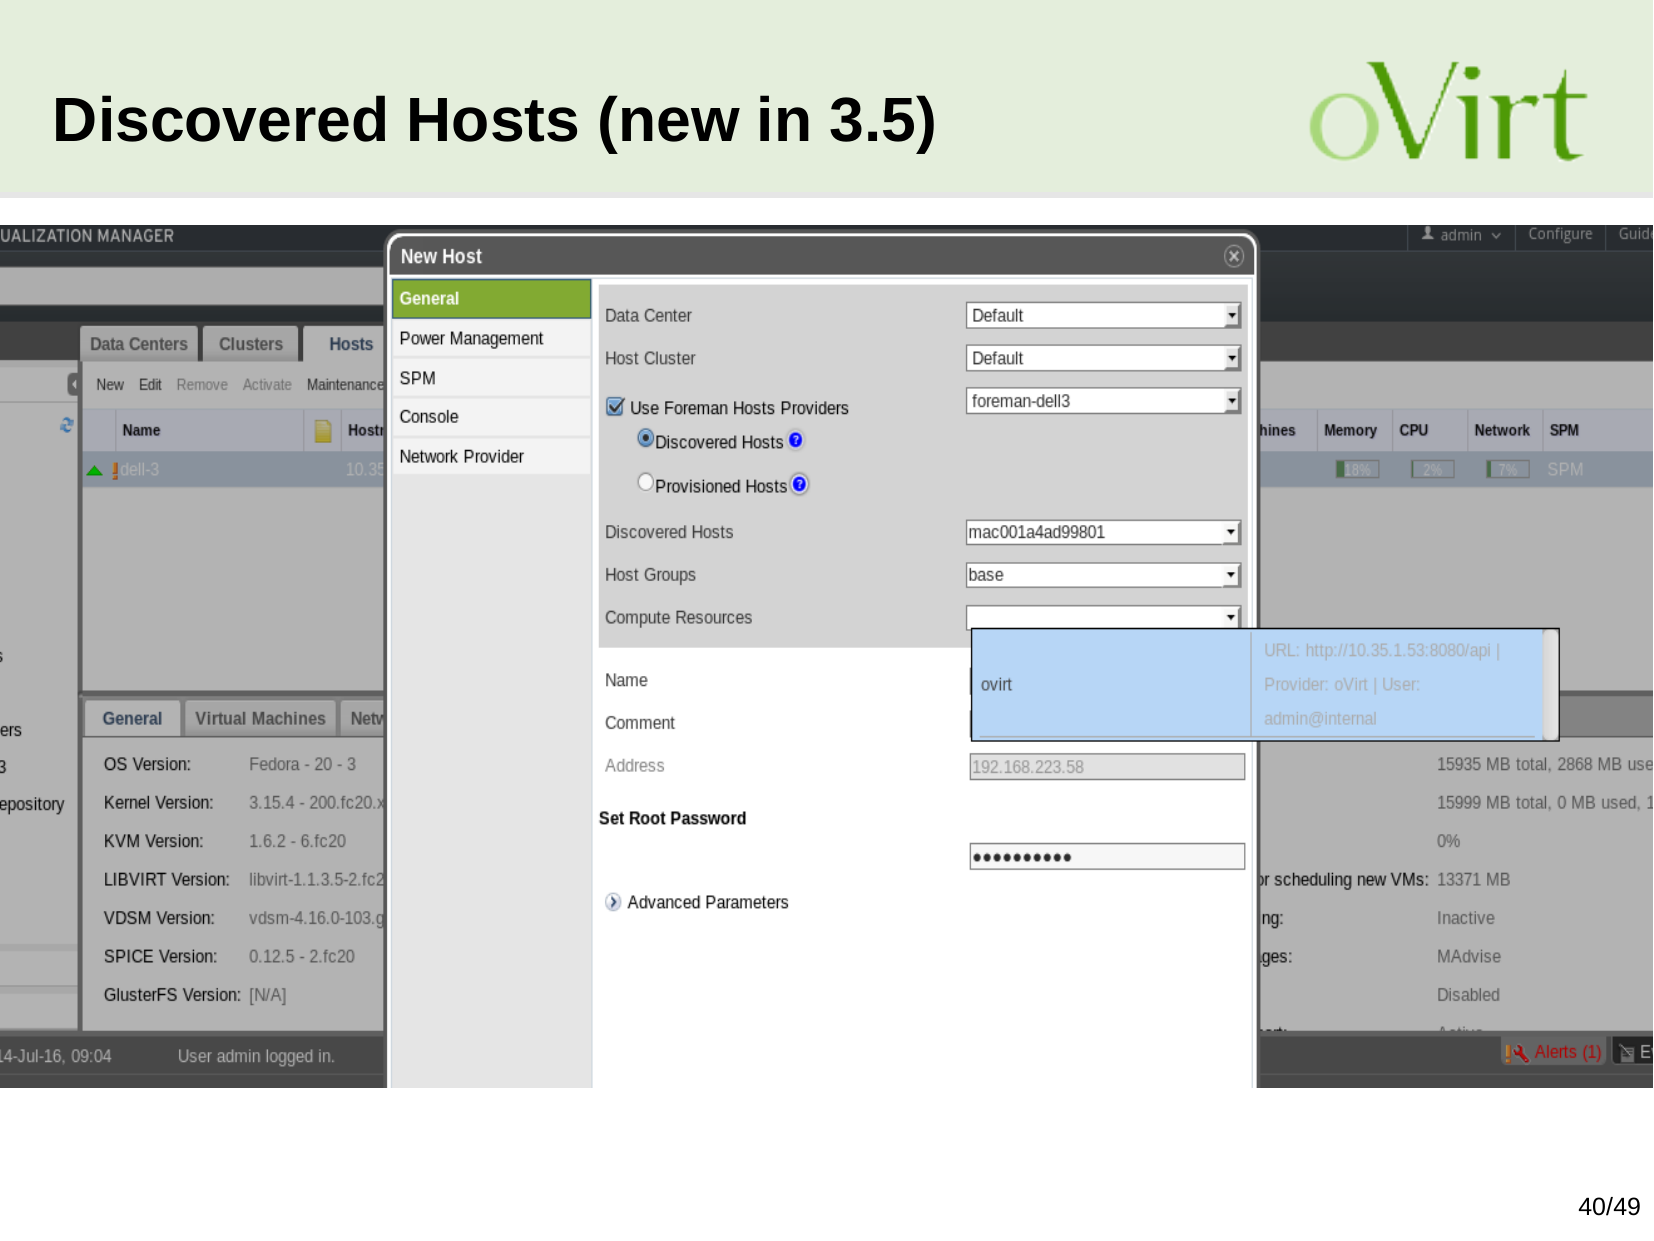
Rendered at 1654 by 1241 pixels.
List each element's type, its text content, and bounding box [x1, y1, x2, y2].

title Discovered Hosts (new in 3.5) [52, 14, 1330, 154]
picture [1289, 36, 1613, 181]
picture [0, 225, 1653, 1088]
